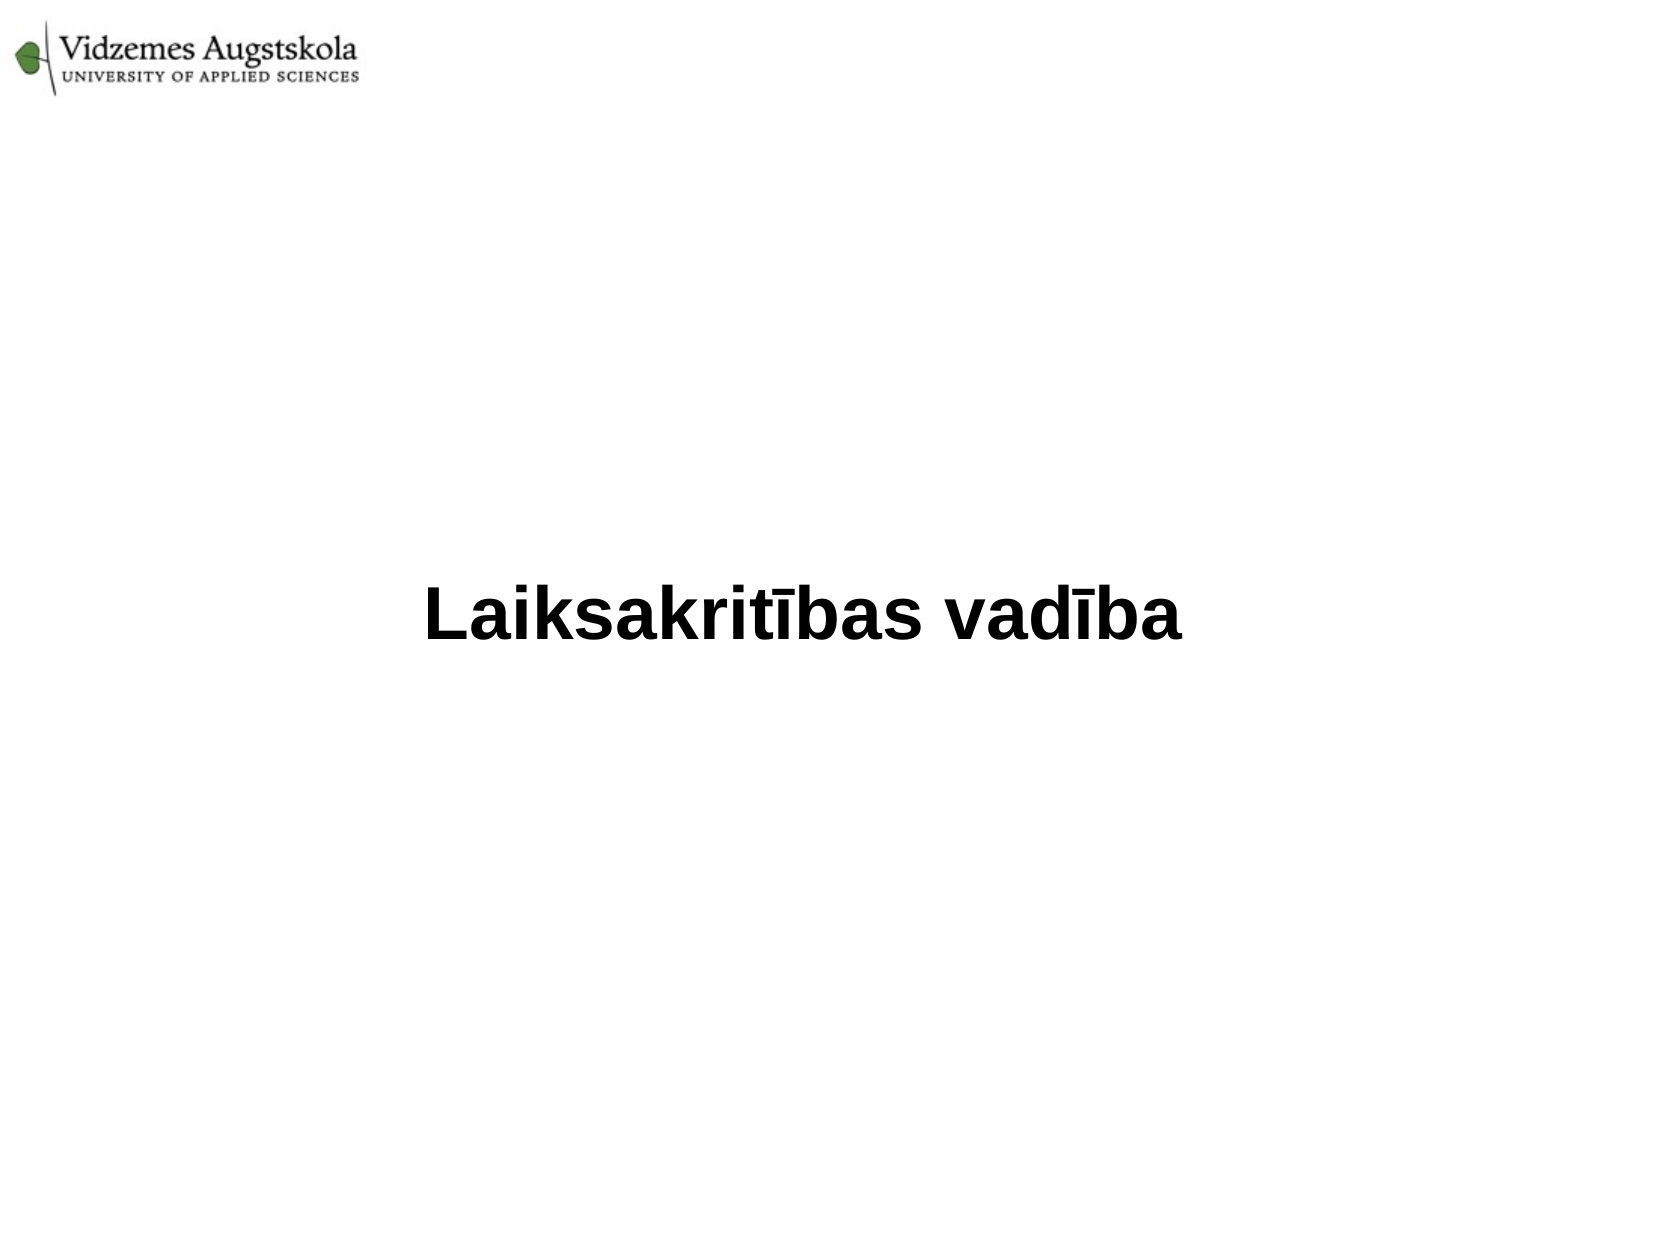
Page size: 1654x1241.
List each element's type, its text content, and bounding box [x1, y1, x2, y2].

picture [5, 2, 368, 113]
title Laiksakritības vadība [94, 566, 1512, 666]
